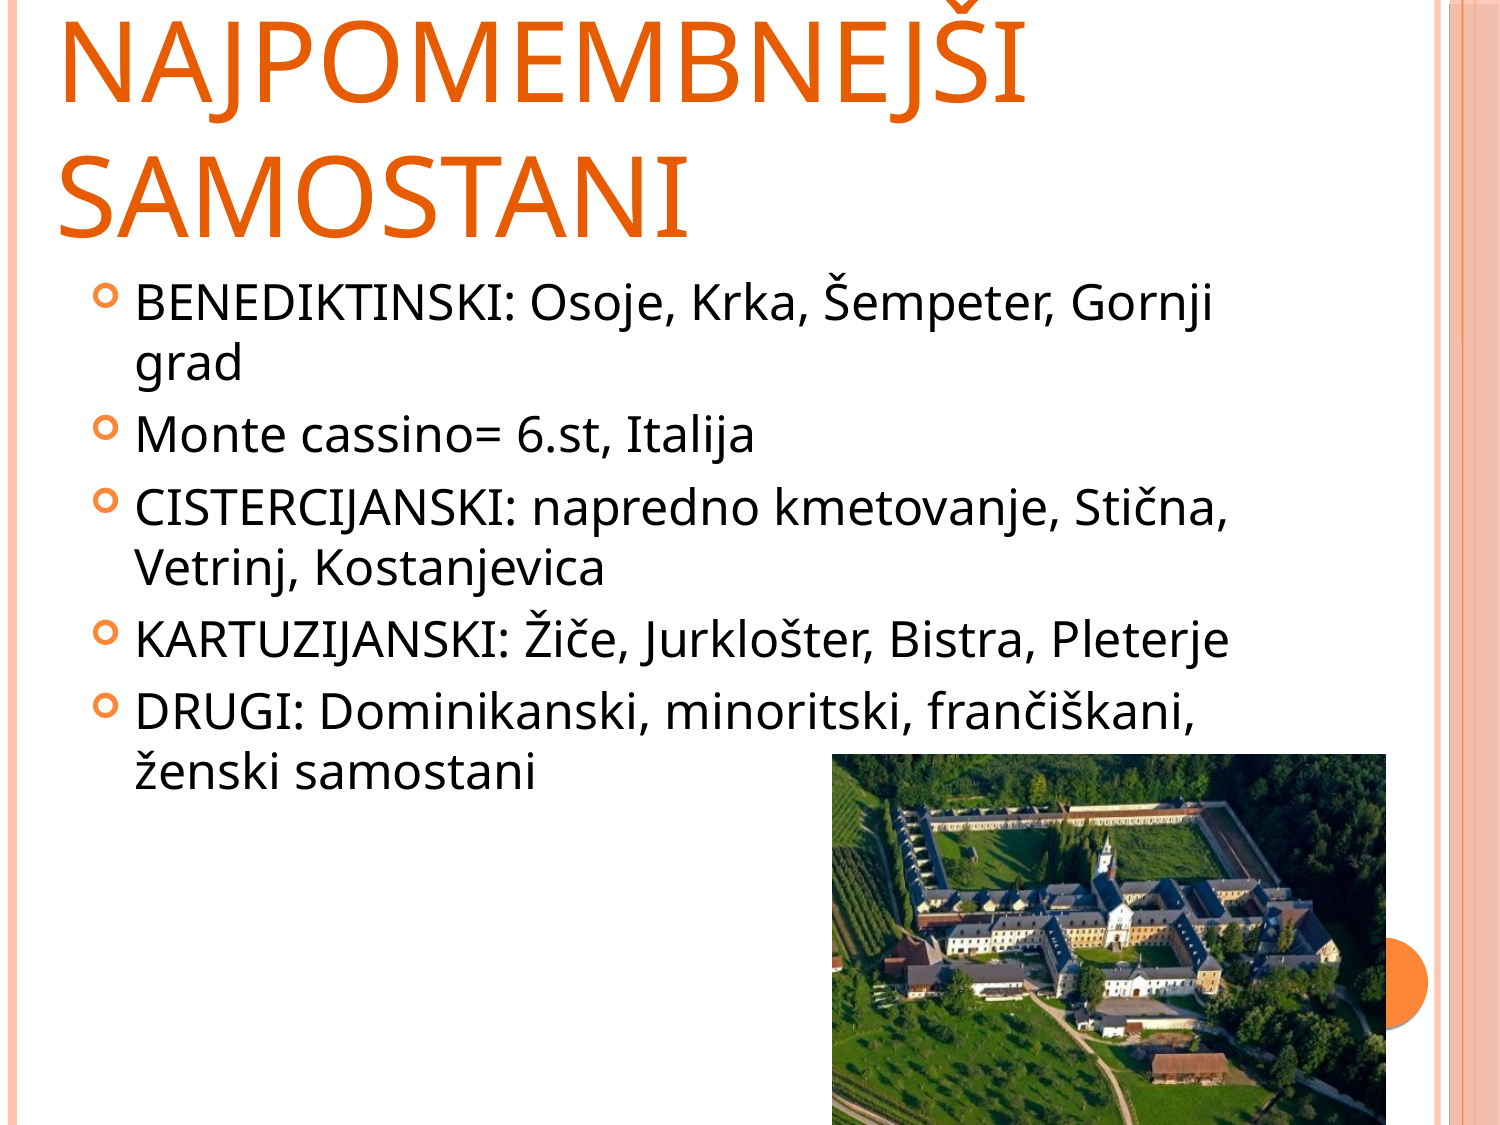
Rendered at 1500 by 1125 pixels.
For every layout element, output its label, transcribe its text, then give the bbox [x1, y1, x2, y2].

list BENEDIKTINSKI: Osoje, Krka, Šempeter, Gornji grad Monte cassino= 6.st, Italija CISTERCIJANSKI: napredno kmetovanje, Stična, Vetrinj, Kostanjevica KARTUZIJANSKI: Žiče, Jurklošter, Bistra, Pleterje DRUGI: Dominikanski, minoritski, frančiškani, ženski samostani [75, 262, 1300, 1062]
title Najpomembnejši samostani [41, 45, 1412, 268]
picture [832, 754, 1386, 1125]
